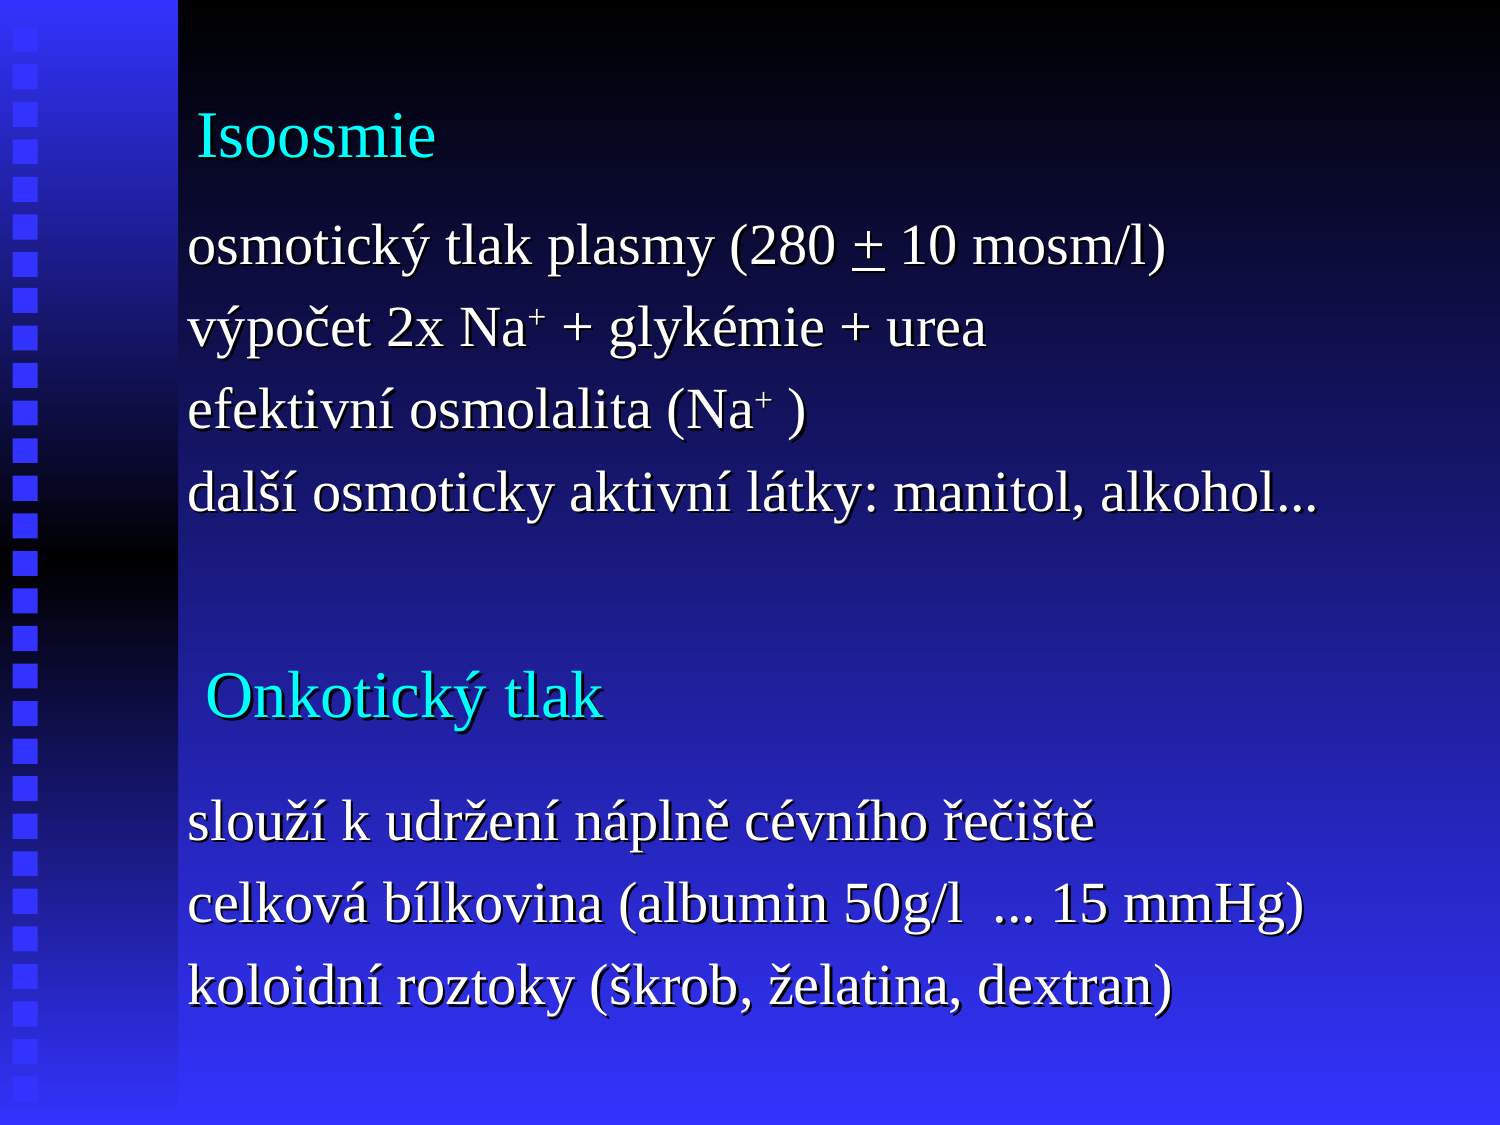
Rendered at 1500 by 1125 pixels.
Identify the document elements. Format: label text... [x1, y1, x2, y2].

list osmotický tlak plasmy (280 + 10 mosm/l) výpočet 2x Na+ + glykémie + urea efektivní osmolalita (Na+ ) další osmoticky aktivní látky: manitol, alkohol... slouží k udržení náplně cévního řečiště celková bílkovina (albumin 50g/l ... 15 mmHg) koloidní roztoky (škrob, želatina, dextran) [187, 208, 1463, 1094]
title Isoosmie [181, 31, 1457, 235]
